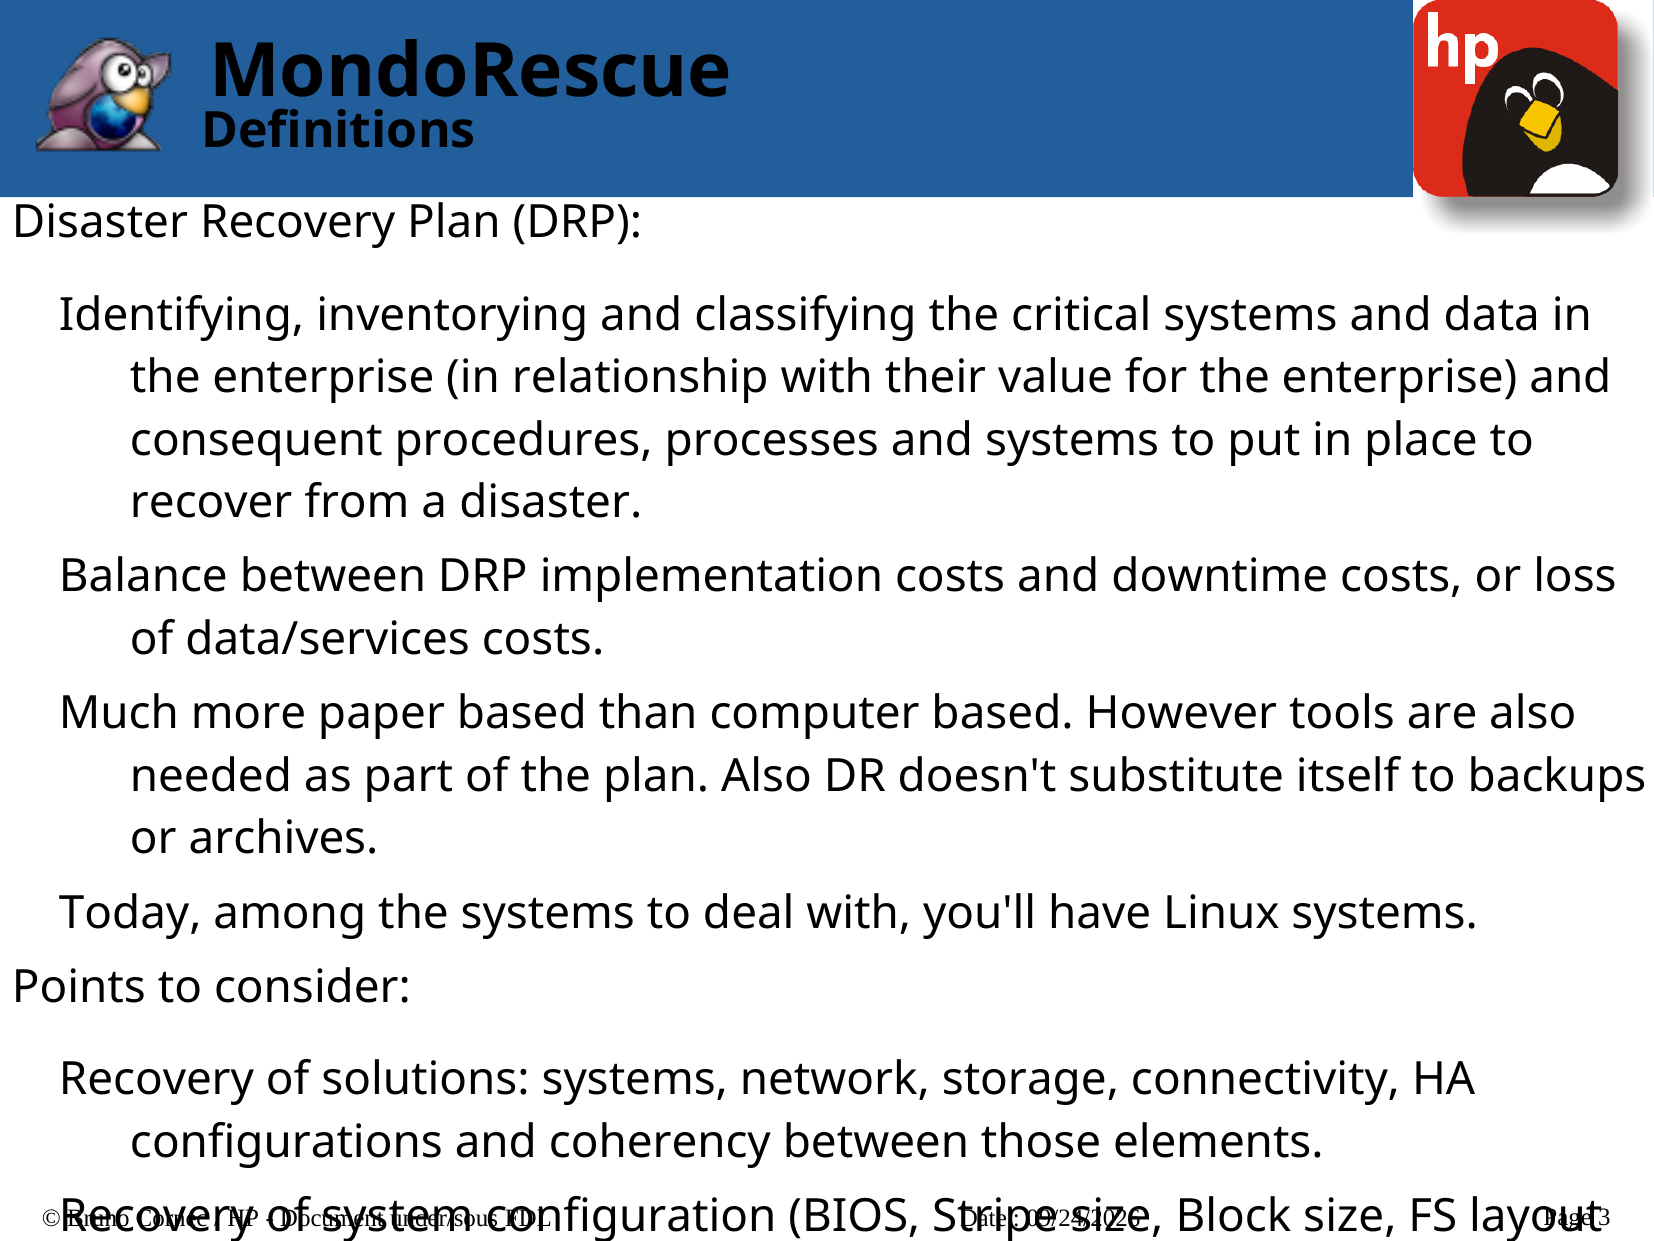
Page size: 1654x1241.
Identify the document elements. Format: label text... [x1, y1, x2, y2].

title Definitions [200, 26, 1190, 188]
picture [0, 0, 211, 188]
picture [1413, 0, 1654, 188]
list Disaster Recovery Plan (DRP): Identifying, inventorying and classifying the critical systems and data in the enterprise (in relationship with their value for the enterprise) and consequent procedures, processes and systems to put in place to recover from a disaster. Balance between DRP implementation costs and downtime costs, or loss of data/services costs. Much more paper based than computer based. However tools are also needed as part of the plan. Also DR doesn't substitute itself to backups or archives. Today, among the systems to deal with, you'll have Linux systems. Points to consider: Recovery of solutions: systems, network, storage, connectivity, HA configurations and coherency between those elements. Recovery of system configuration (BIOS, Stripe size, Block size, FS layout and options, Boot loader, OS data, users and application data, ...) and coherency between those elements. [0, 188, 1654, 1223]
